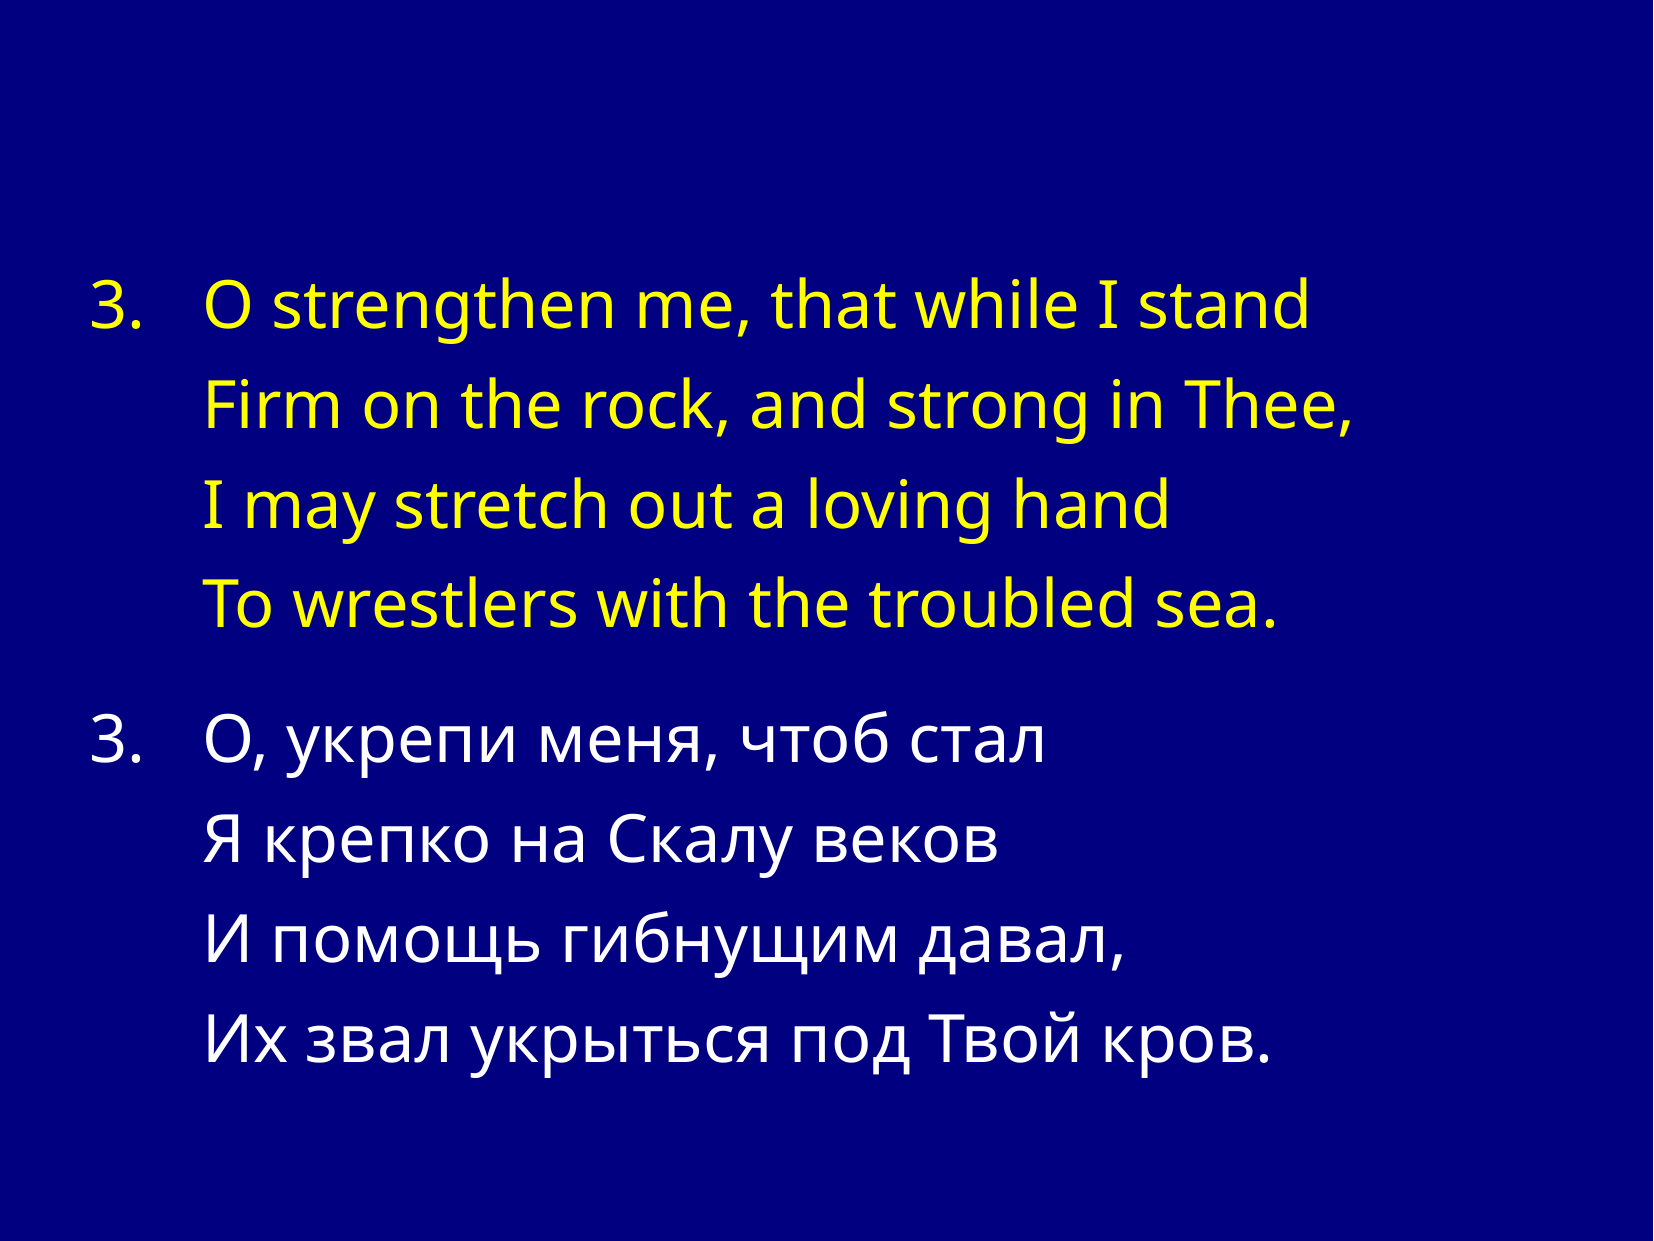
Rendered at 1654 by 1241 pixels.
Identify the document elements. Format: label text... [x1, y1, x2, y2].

text_box 3. O strengthen me, that while I stand Firm on the rock, and strong in Thee, I may stretch out a loving hand To wrestlers with the troubled sea. [75, 150, 1576, 638]
text_box 3. О, укрепи меня, чтоб стал Я крепко на Скалу веков И помощь гибнущим давал, Их звал укрыться под Твой кров. [75, 675, 1576, 1163]
